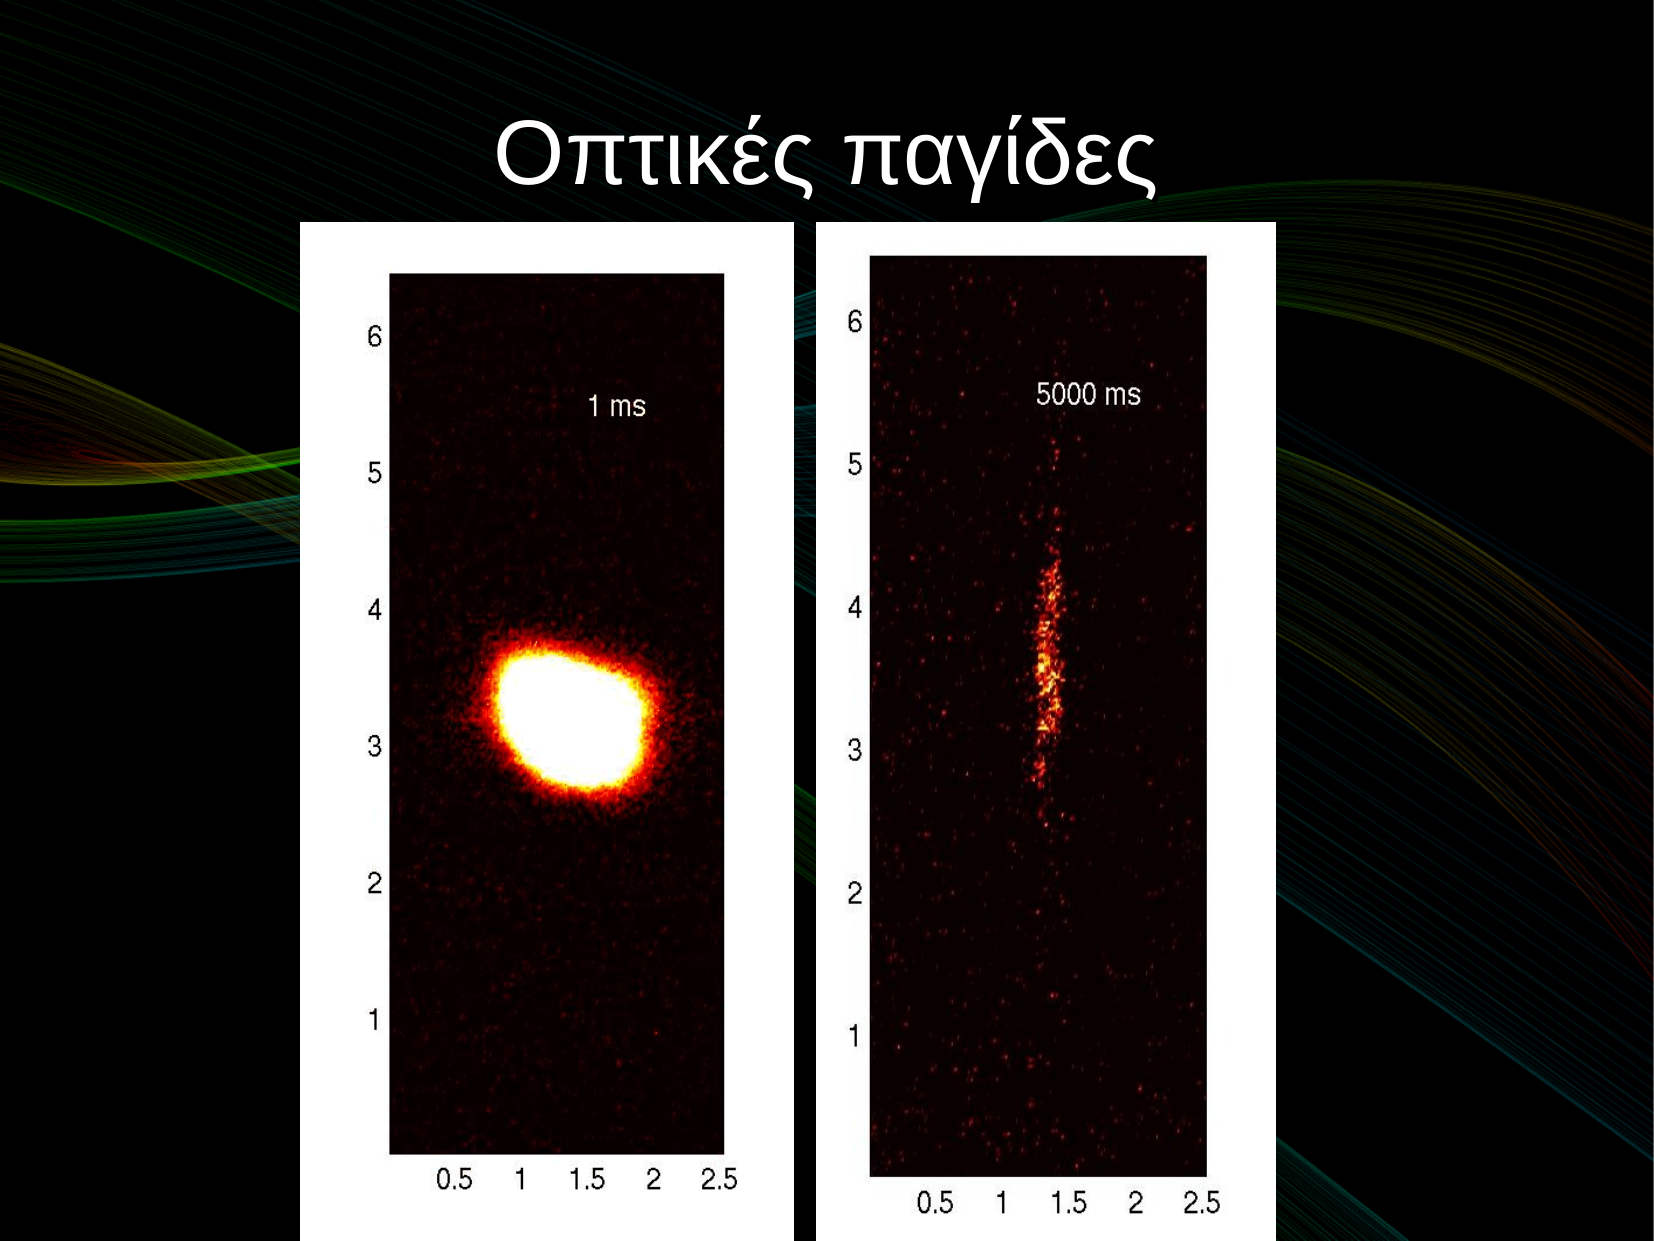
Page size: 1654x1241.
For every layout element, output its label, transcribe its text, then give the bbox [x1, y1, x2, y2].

picture [0, 0, 1654, 1241]
title Οπτικές παγίδες [82, 56, 1571, 250]
